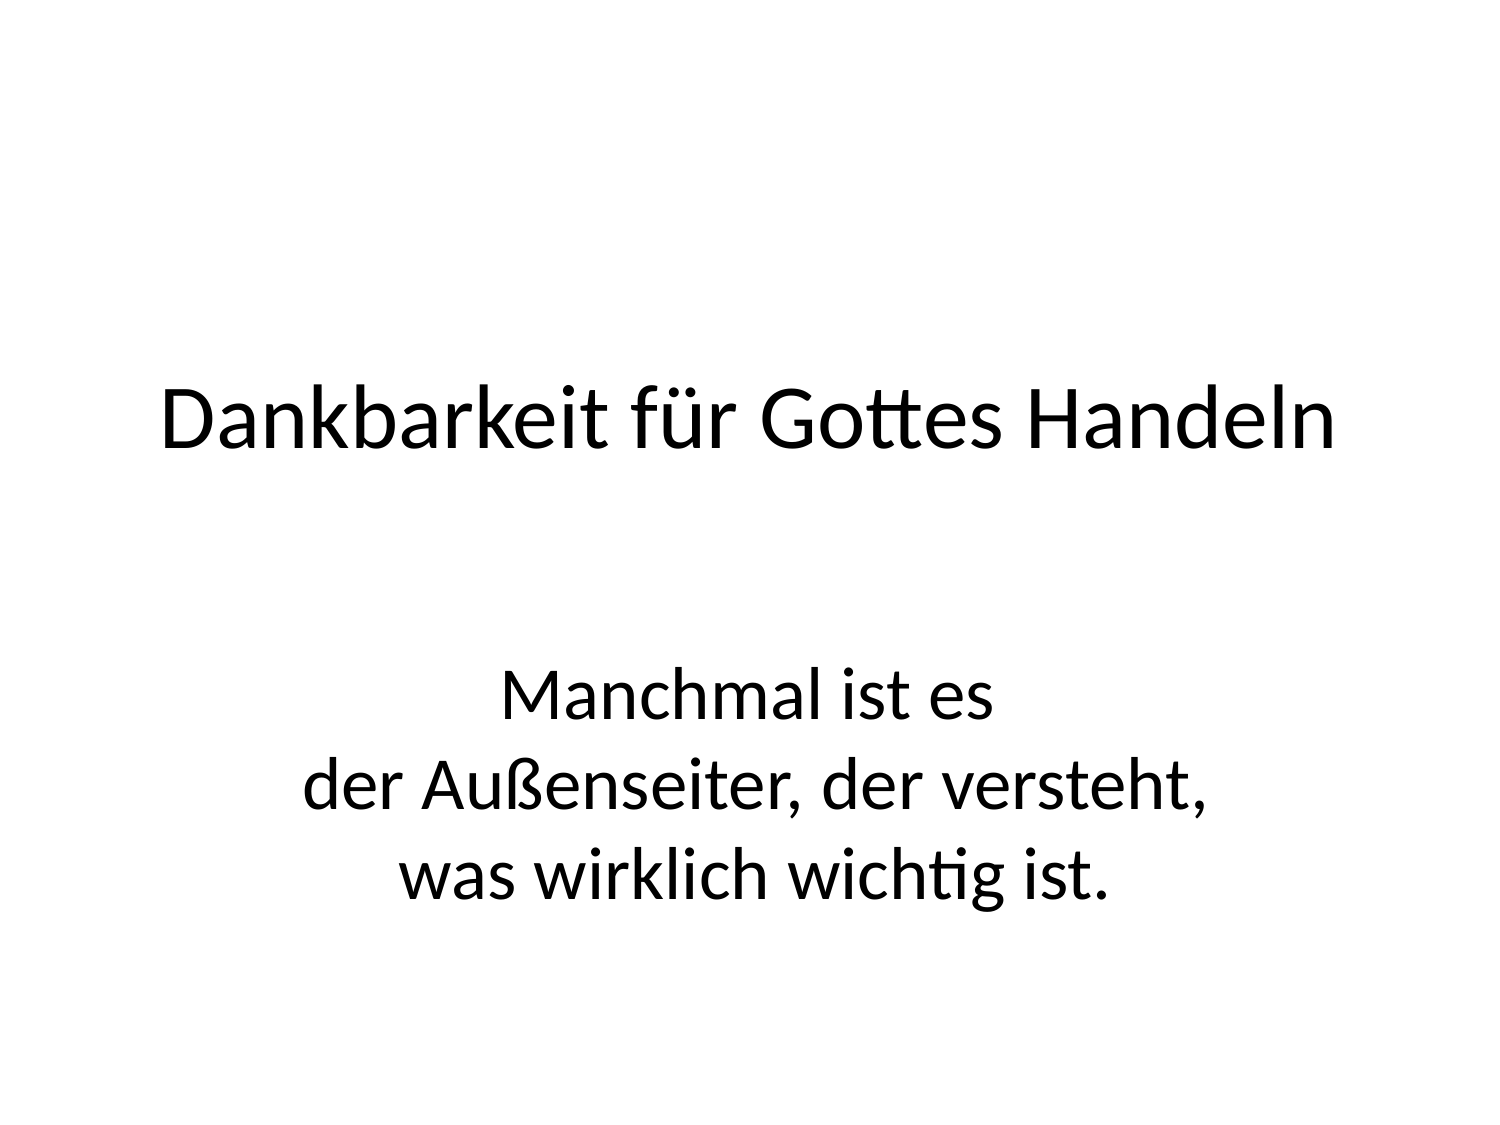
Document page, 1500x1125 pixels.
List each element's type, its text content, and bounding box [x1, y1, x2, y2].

title Dankbarkeit für Gottes Handeln [112, 349, 1388, 591]
subtitle Manchmal ist es der Außenseiter, der versteht, was wirklich wichtig ist. [82, 637, 1430, 1004]
